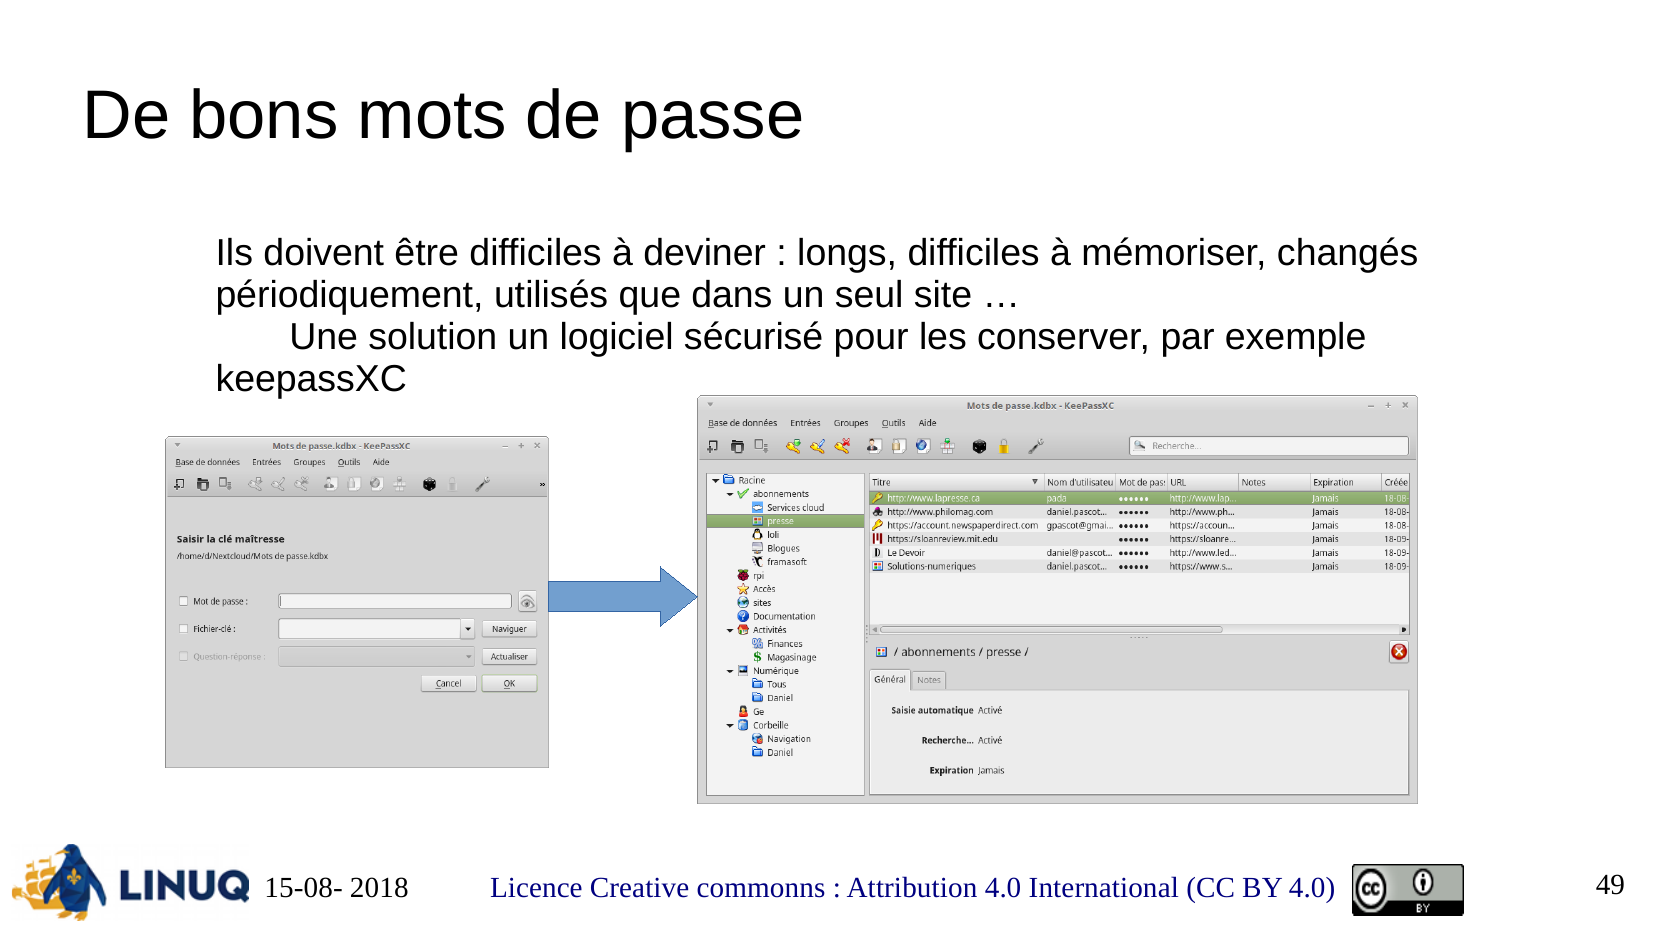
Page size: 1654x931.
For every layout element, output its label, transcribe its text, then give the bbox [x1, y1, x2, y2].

title De bons mots de passe [82, 37, 1571, 193]
picture [697, 395, 1418, 804]
picture [1352, 864, 1464, 916]
picture [165, 436, 549, 768]
picture [11, 844, 249, 921]
text_box [548, 566, 698, 627]
text_box Ils doivent être difficiles à deviner : longs, difficiles à mémoriser, changés périodiquement, utilisés que dans un seul site … Une solution un logiciel sécurisé pour les conserver, par exemple keepassXC [200, 224, 1583, 408]
